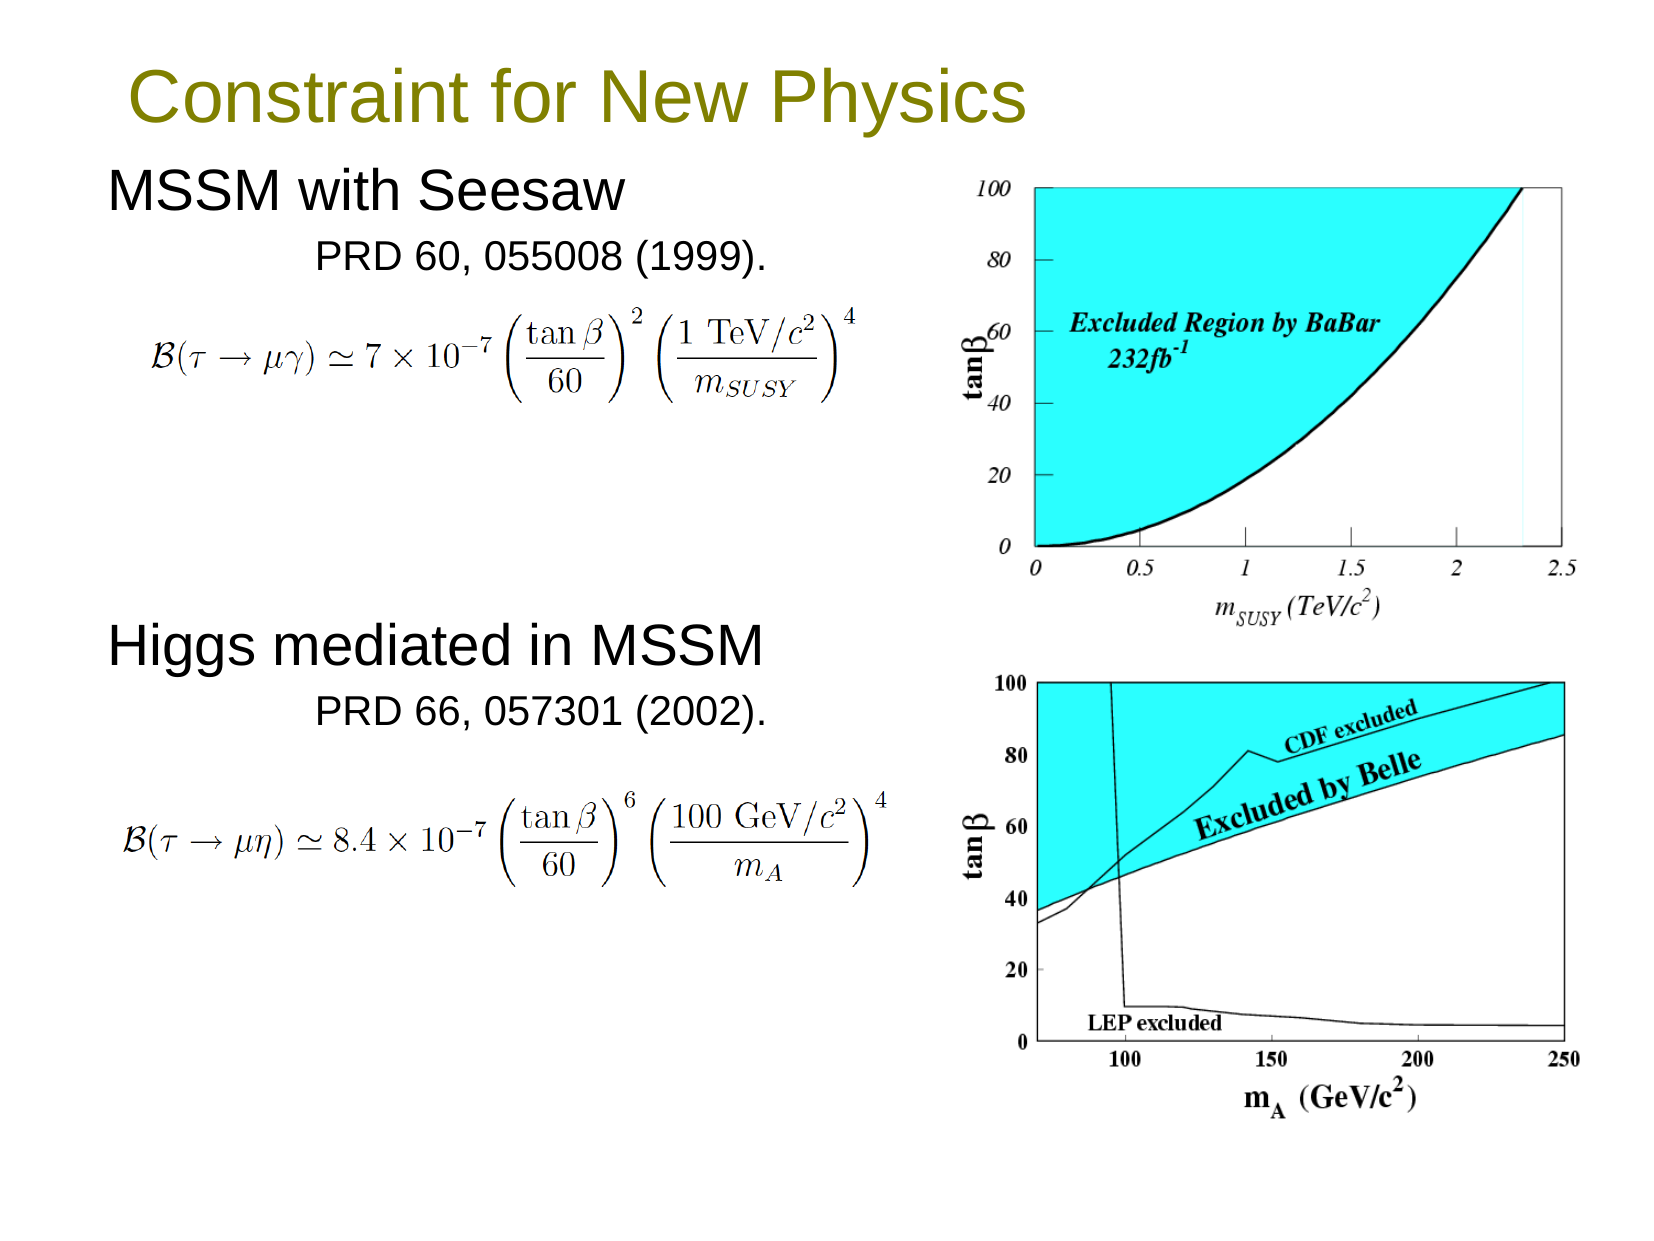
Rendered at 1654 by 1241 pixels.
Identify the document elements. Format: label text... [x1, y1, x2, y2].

picture [949, 150, 1595, 1123]
list MSSM with Seesaw PRD 60, 055008 (1999). Higgs mediated in MSSM PRD 66, 057301 (2002). [75, 150, 1450, 1051]
picture [119, 790, 888, 890]
title Constraint for New Physics [87, 24, 1438, 150]
picture [140, 301, 862, 412]
